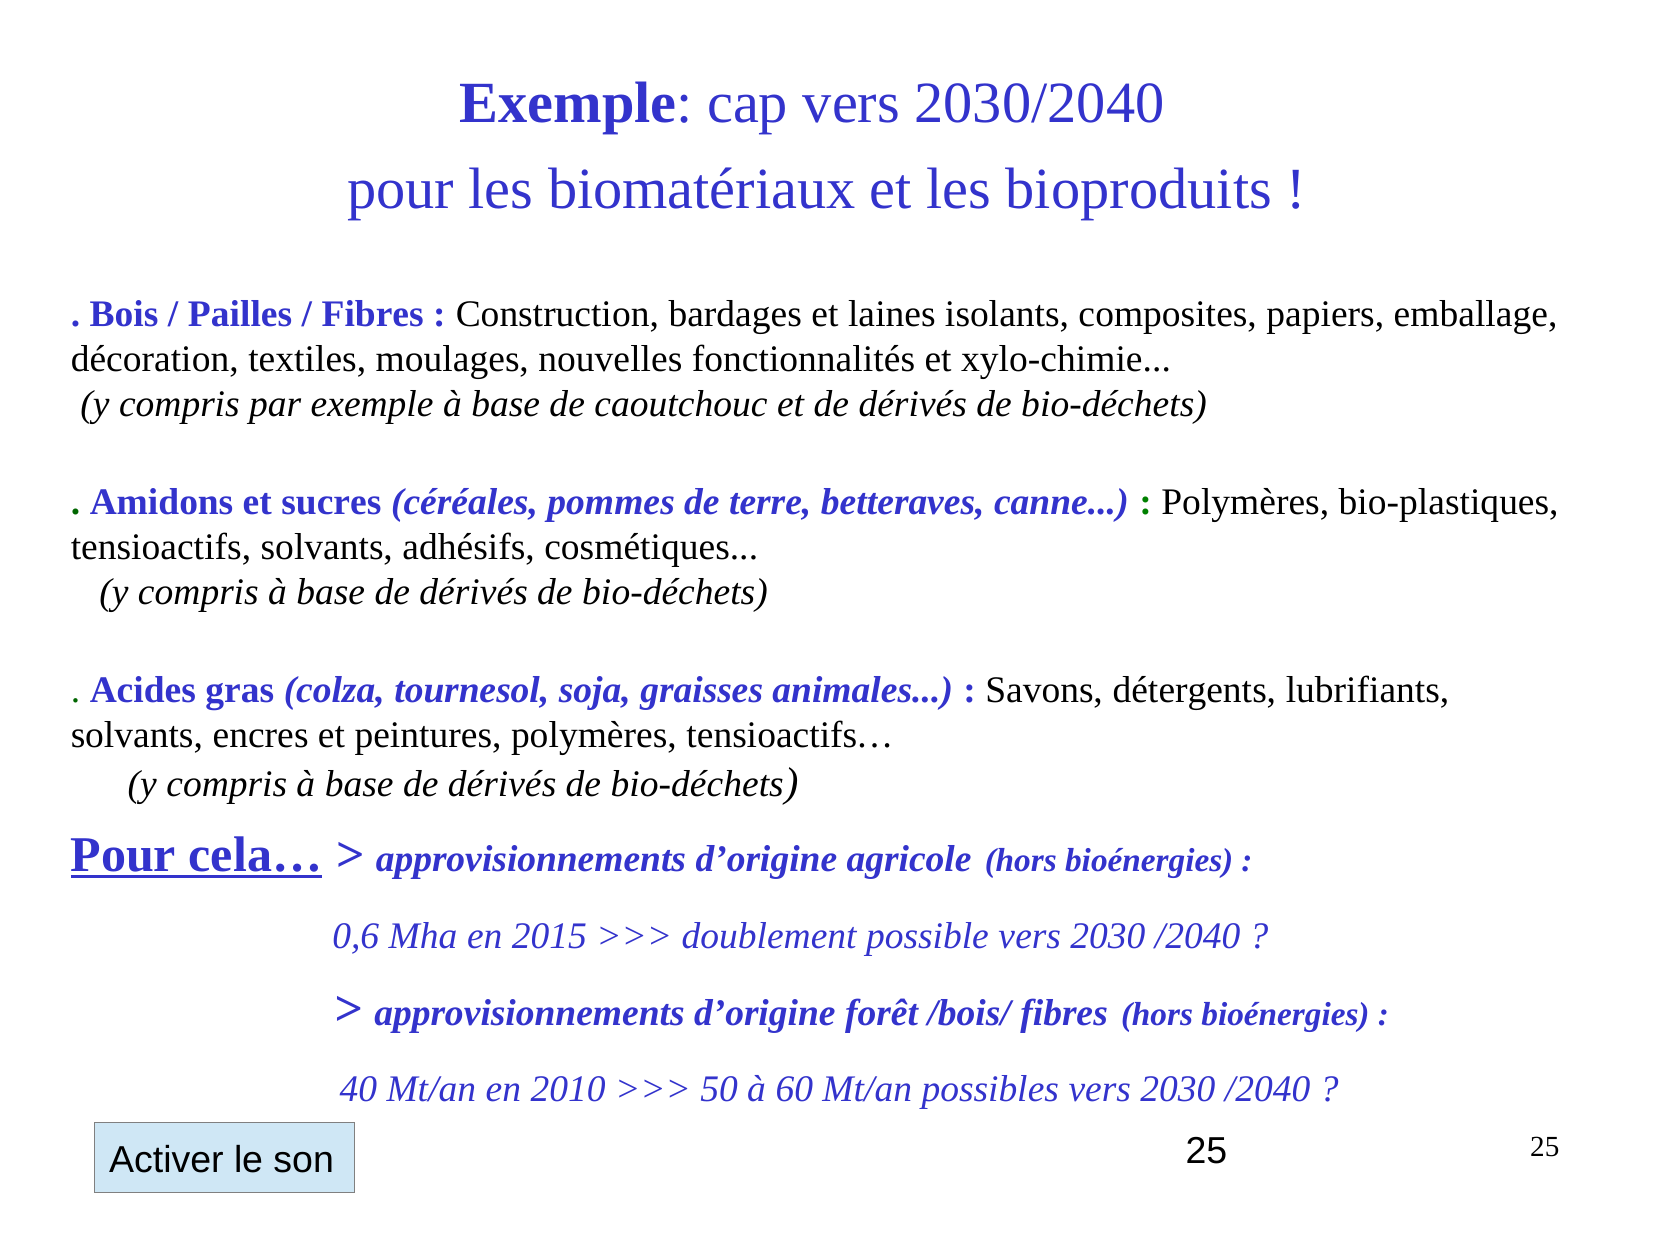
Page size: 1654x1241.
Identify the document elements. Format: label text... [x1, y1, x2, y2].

text_box Activer le son [94, 1122, 355, 1193]
text_box Exemple: cap vers 2030/2040 pour les biomatériaux et les bioproduits ! . Bois / Pailles / Fibres : Construction, bardages et laines isolants, composites, papiers, emballage, décoration, textiles, moulages, nouvelles fonctionnalités et xylo-chimie... (y compris par exemple à base de caoutchouc et de dérivés de bio-déchets) . Amidons et sucres (céréales, pommes de terre, betteraves, canne...) : Polymères, bio-plastiques, tensioactifs, solvants, adhésifs, cosmétiques... (y compris à base de dérivés de bio-déchets) . Acides gras (colza, tournesol, soja, graisses animales...) : Savons, détergents, lubrifiants, solvants, encres et peintures, polymères, tensioactifs… (y compris à base de dérivés de bio-déchets) Pour cela… > approvisionnements d’origine agricole (hors bioénergies) : 0,6 Mha en 2015 >>> doublement possible vers 2030 /2040 ? > approvisionnements d’origine forêt /bois/ fibres (hors bioénergies) : 40 Mt/an en 2010 >>> 50 à 60 Mt/an possibles vers 2030 /2040 ? [70, 0, 1584, 1221]
